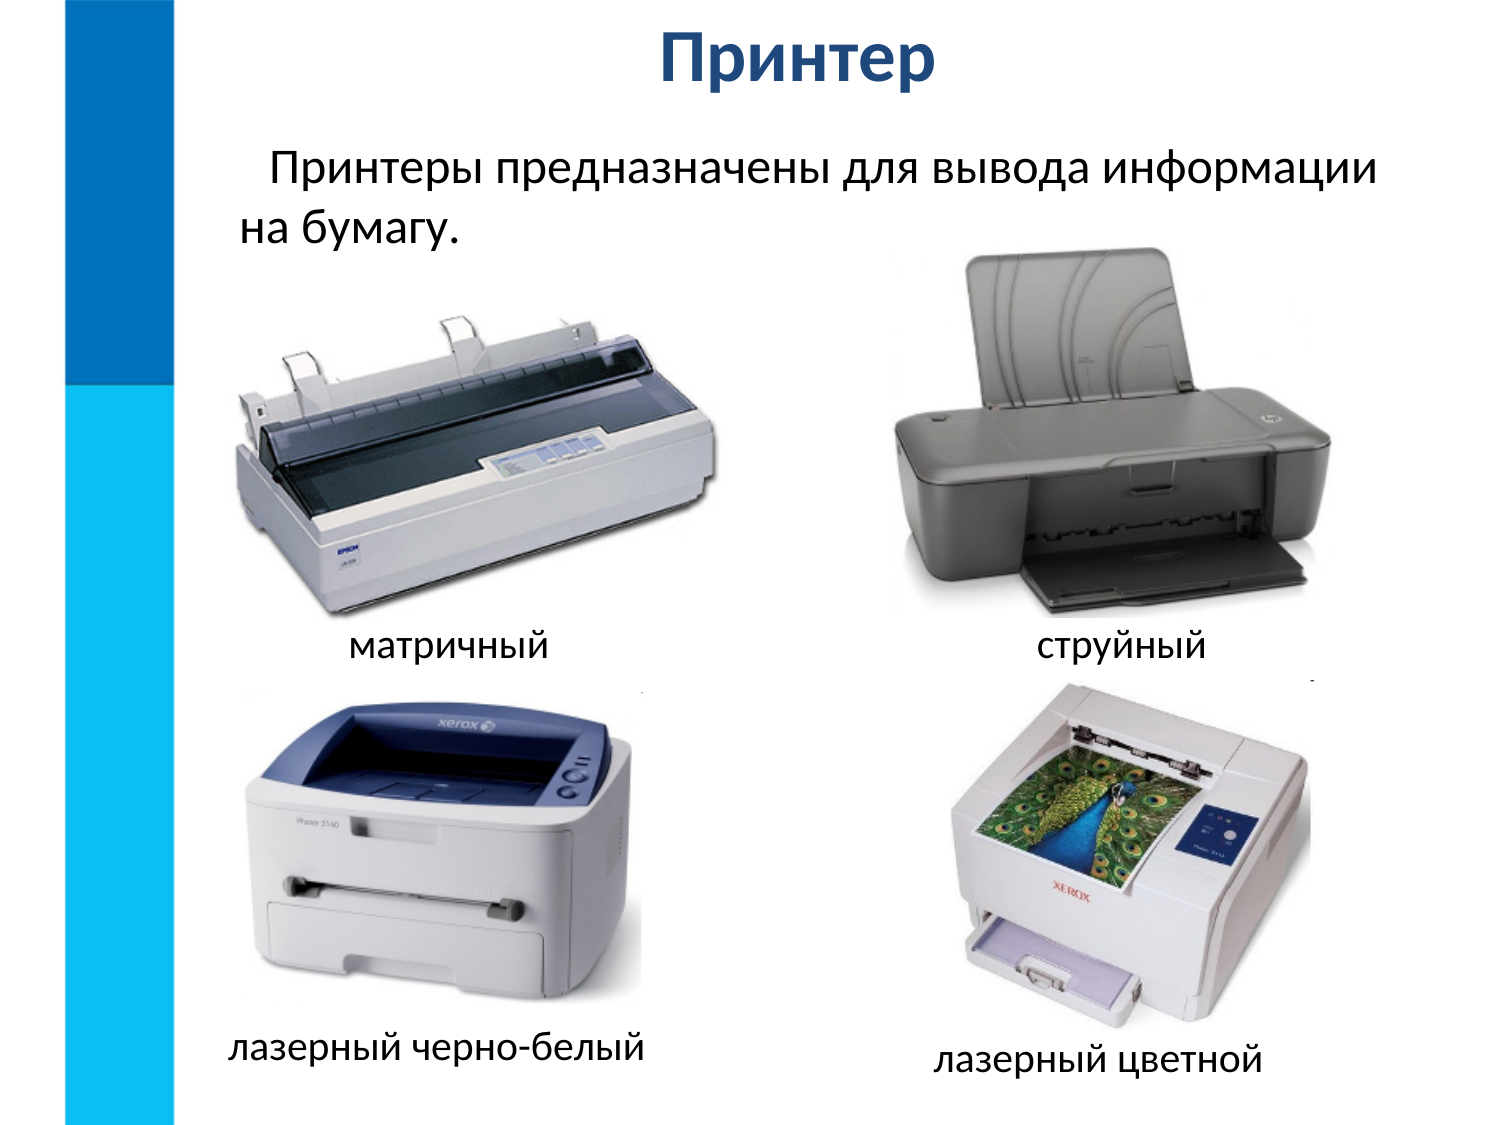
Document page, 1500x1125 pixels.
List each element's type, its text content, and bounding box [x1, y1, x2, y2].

text_box Принтеры предназначены для вывода информации на бумагу. [224, 125, 1430, 261]
picture [0, 0, 1500, 1125]
text_box матричный [218, 609, 680, 676]
text_box Принтер [171, 0, 1425, 104]
text_box струйный [891, 609, 1353, 676]
text_box лазерный цветной [868, 1023, 1329, 1089]
text_box лазерный черно-белый [183, 1011, 691, 1077]
